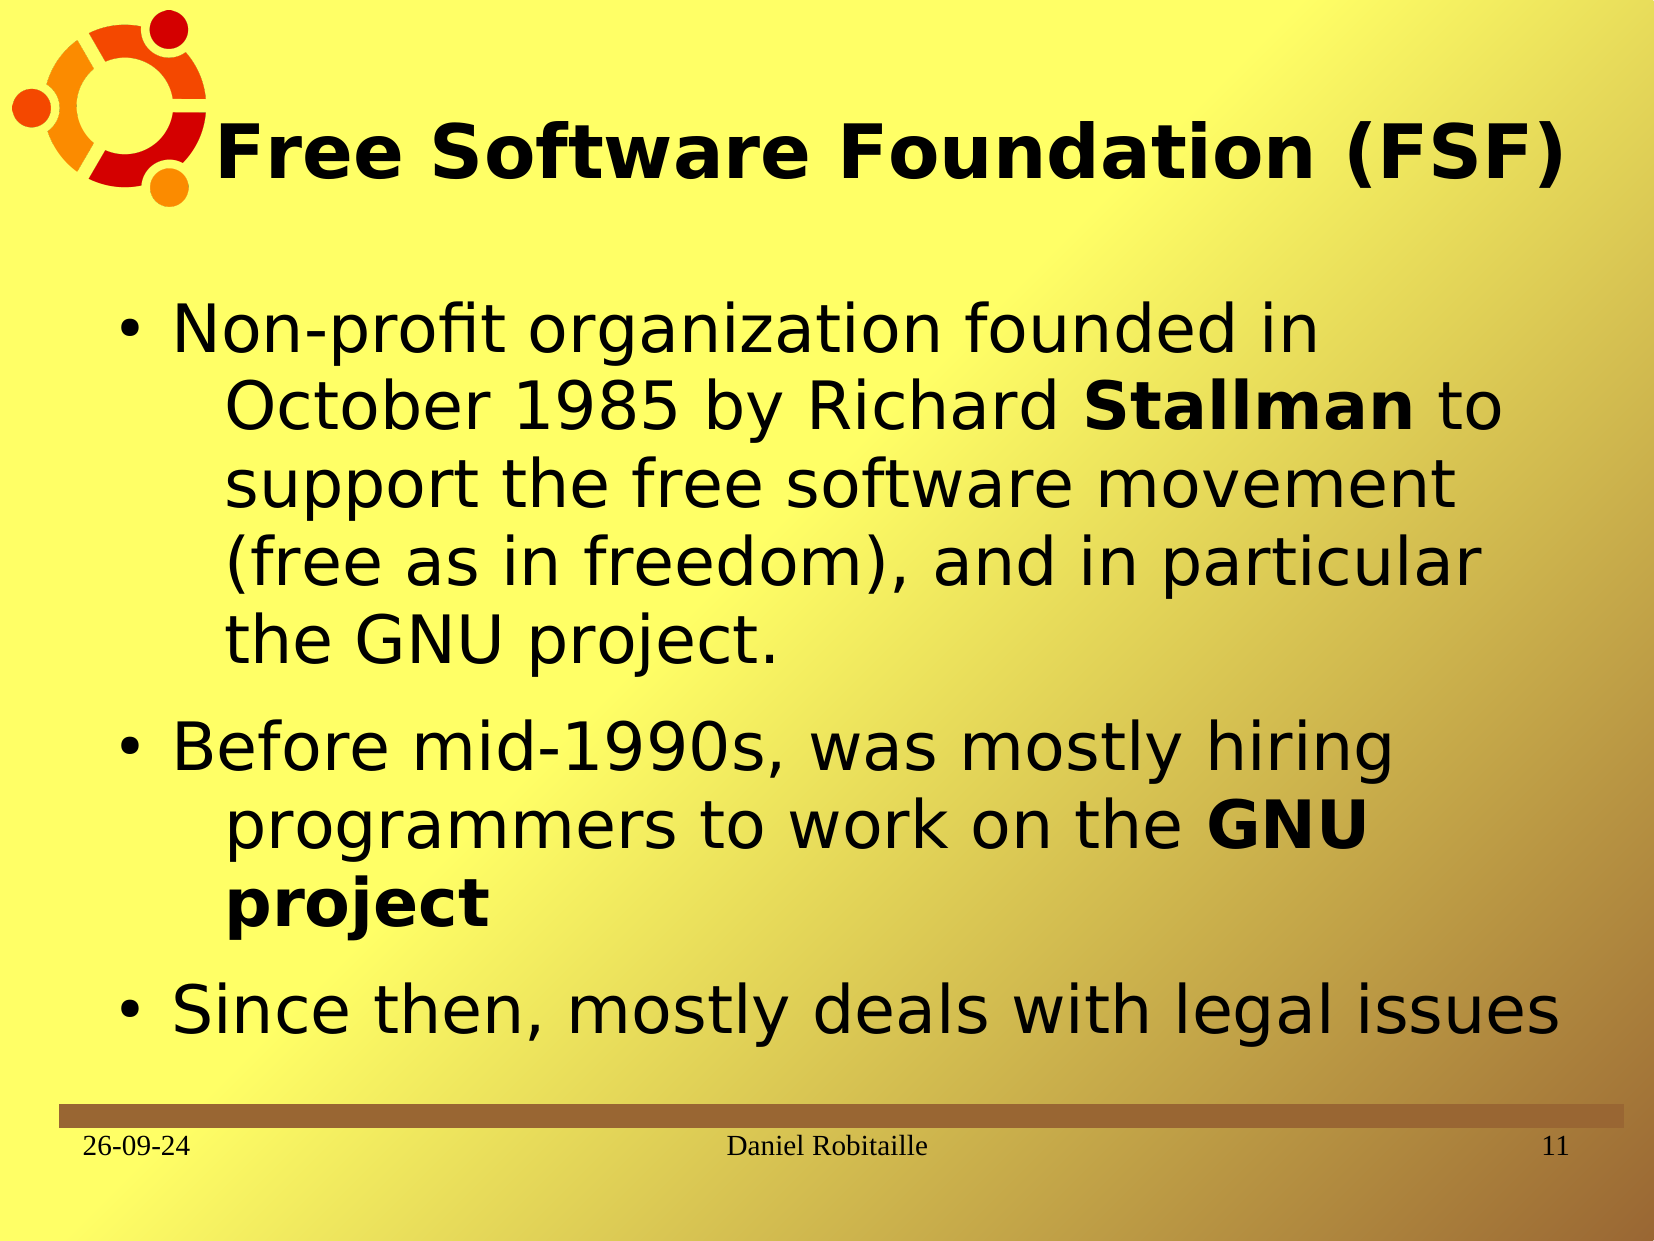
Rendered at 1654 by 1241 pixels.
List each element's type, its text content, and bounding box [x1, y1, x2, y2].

picture [12, 10, 207, 207]
title Free Software Foundation (FSF) [82, 49, 1571, 257]
list Non-profit organization founded in October 1985 by Richard Stallman to support the free software movement (free as in freedom), and in particular the GNU project. Before mid-1990s, was mostly hiring programmers to work on the GNU project Since then, mostly deals with legal issues [82, 290, 1571, 1109]
